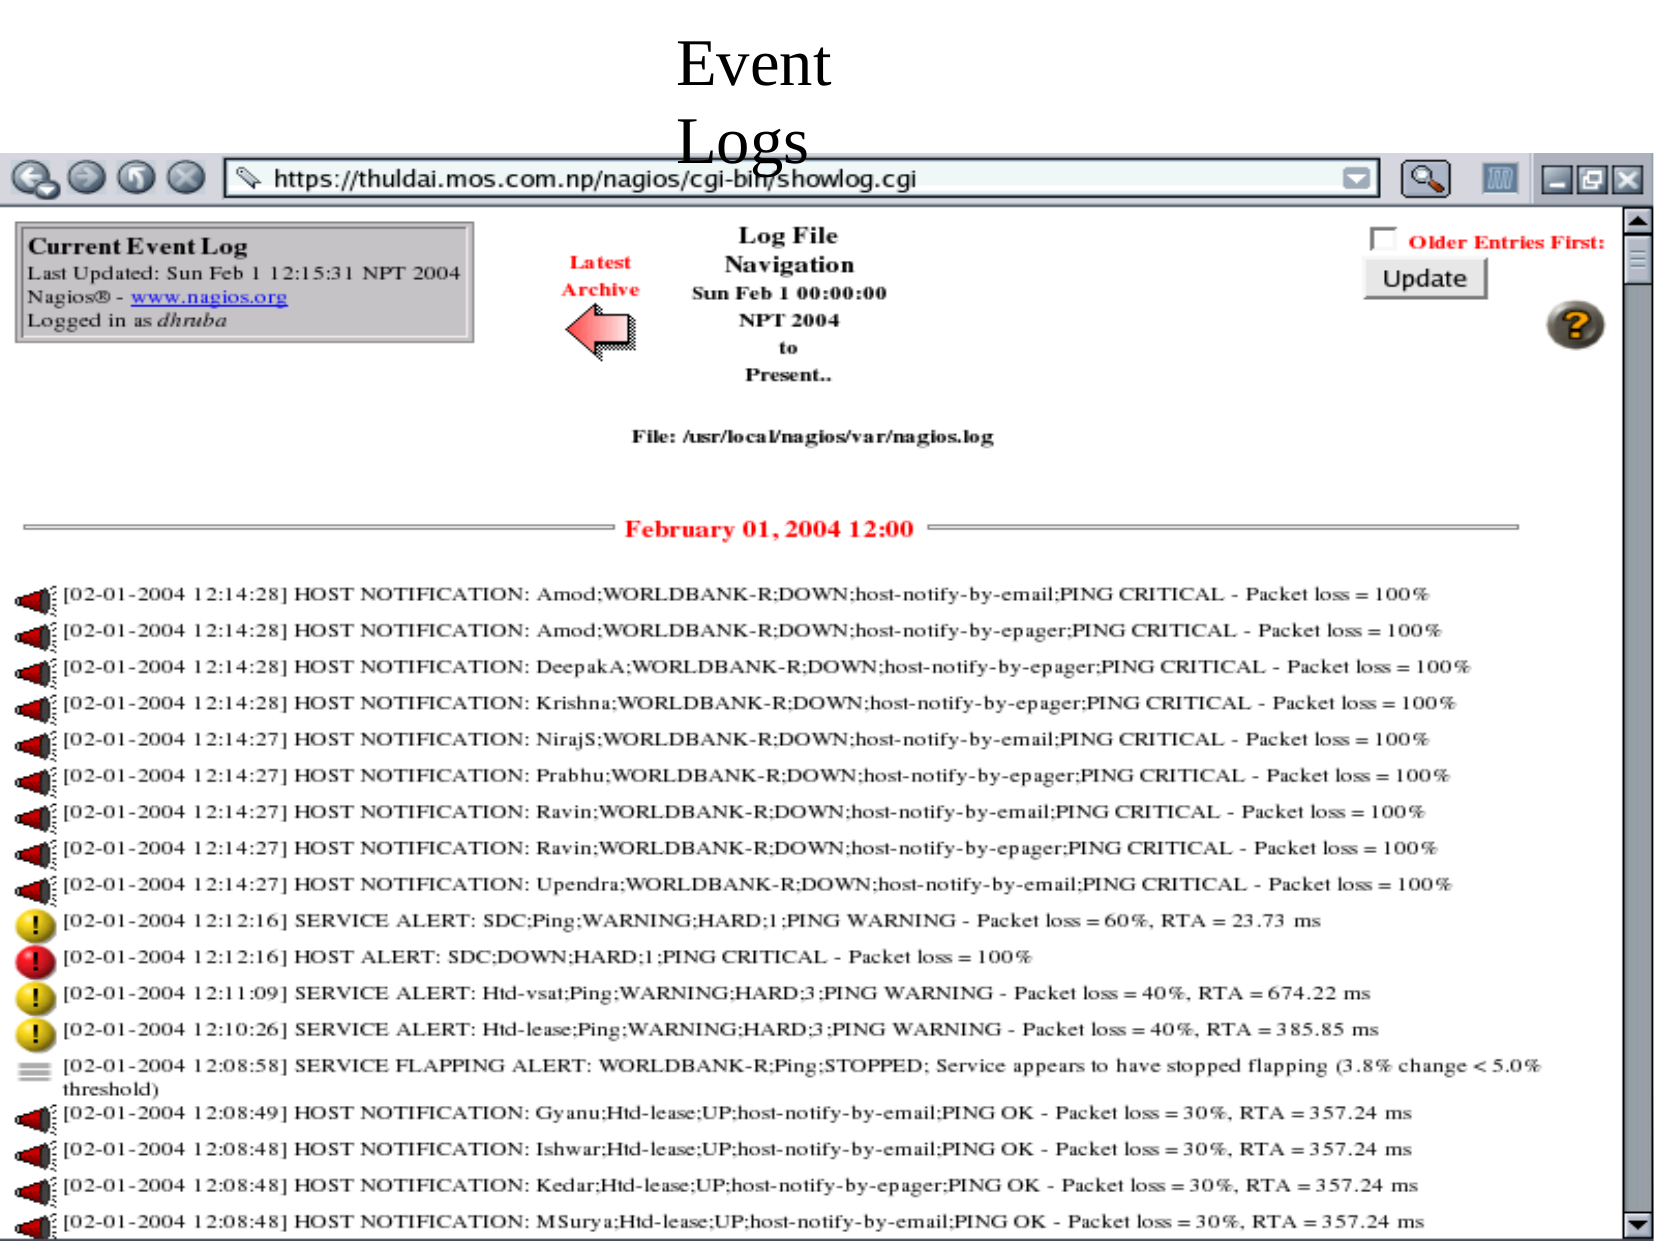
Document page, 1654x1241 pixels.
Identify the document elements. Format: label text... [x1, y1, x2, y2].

picture [0, 153, 1654, 1241]
picture [757, 163, 777, 175]
text_box Event Logs [676, 22, 981, 103]
picture [725, 153, 740, 161]
picture [690, 153, 710, 160]
